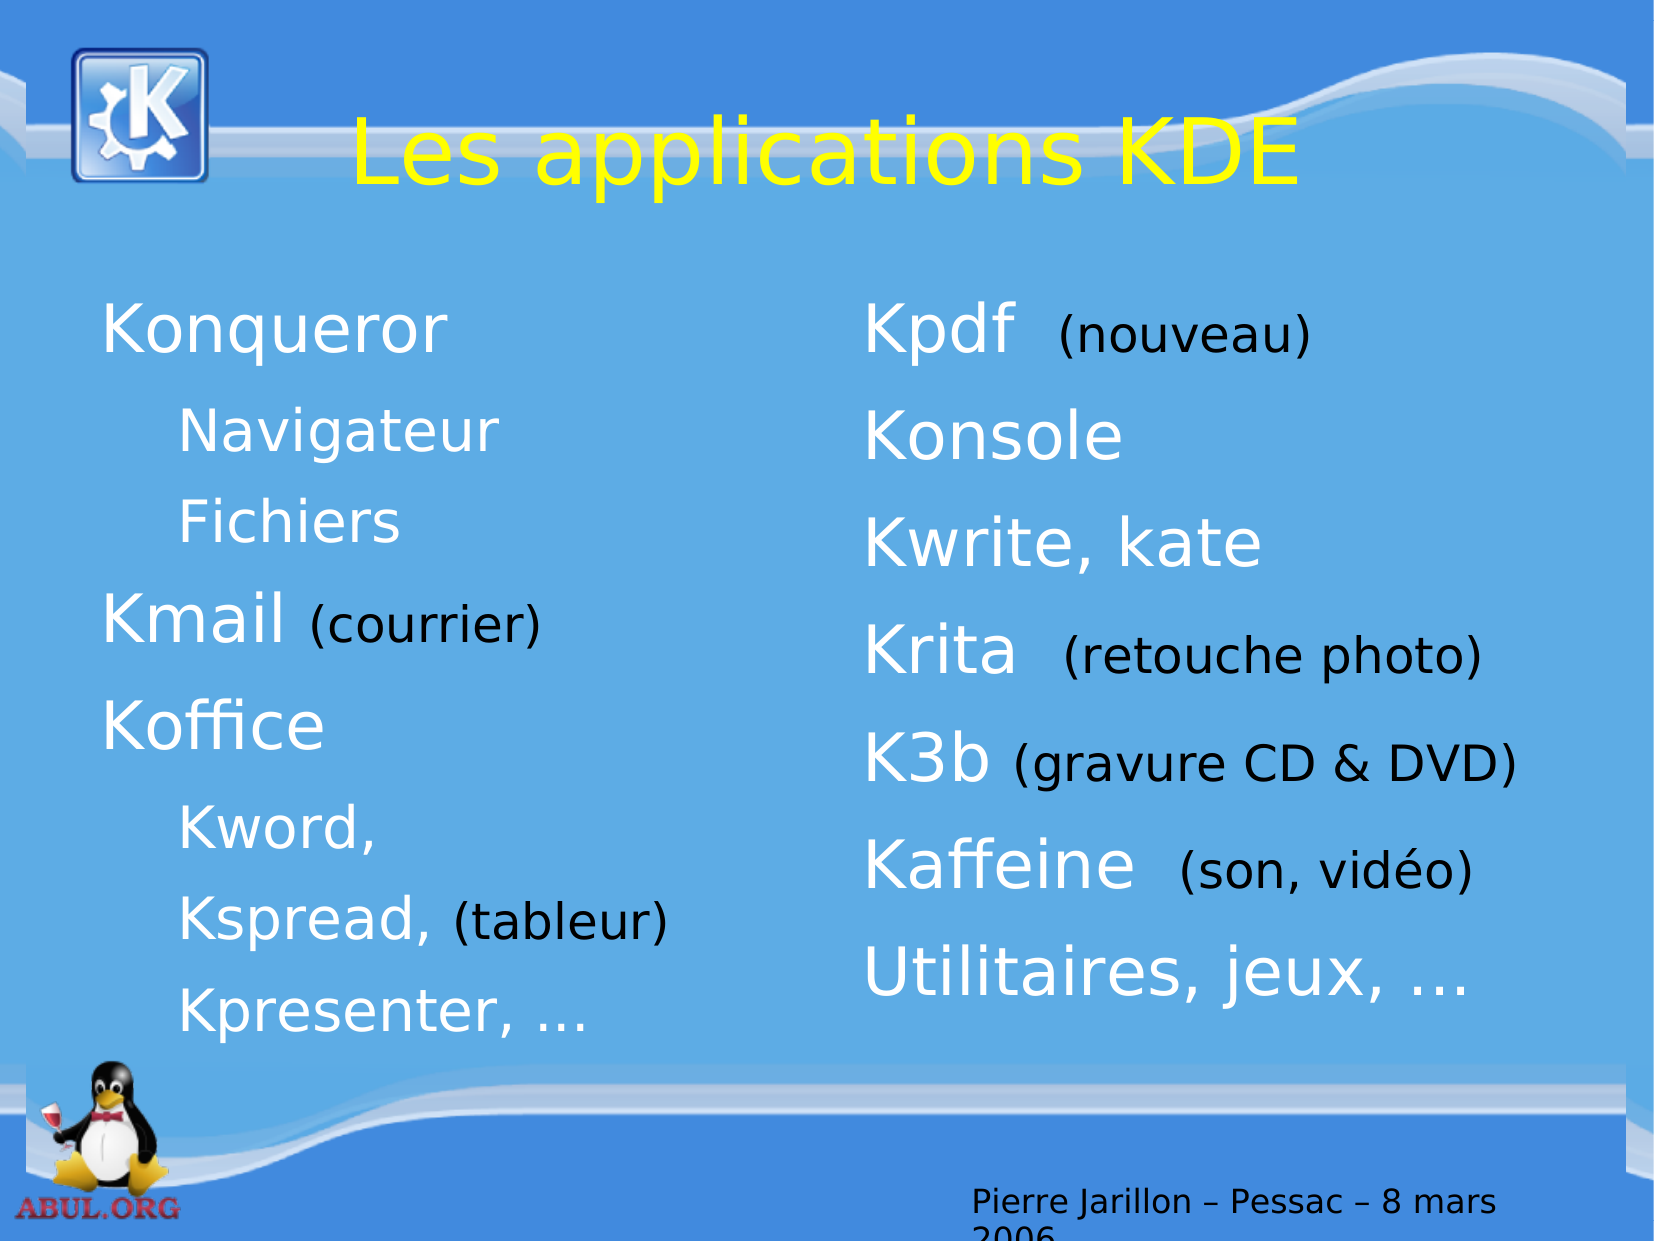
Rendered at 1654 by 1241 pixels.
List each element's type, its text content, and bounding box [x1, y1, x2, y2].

list Konqueror Navigateur Fichiers Kmail (courrier) Koffice Kword, Kspread, (tableur) Kpresenter, ... [82, 290, 809, 1109]
title Les applications KDE [82, 49, 1571, 257]
picture [1009, 1229, 1017, 1241]
text_box Pierre Jarillon – Pessac – 8 mars 2006 [956, 1175, 1607, 1229]
picture [998, 1229, 1008, 1241]
picture [1019, 1229, 1029, 1241]
picture [0, 0, 1654, 1241]
list Kpdf (nouveau) Konsole Kwrite, kate Krita (retouche photo) K3b (gravure CD & DVD) Kaffeine (son, vidéo) Utilitaires, jeux, ... [845, 290, 1572, 1109]
picture [985, 1229, 996, 1241]
picture [1030, 1229, 1040, 1241]
